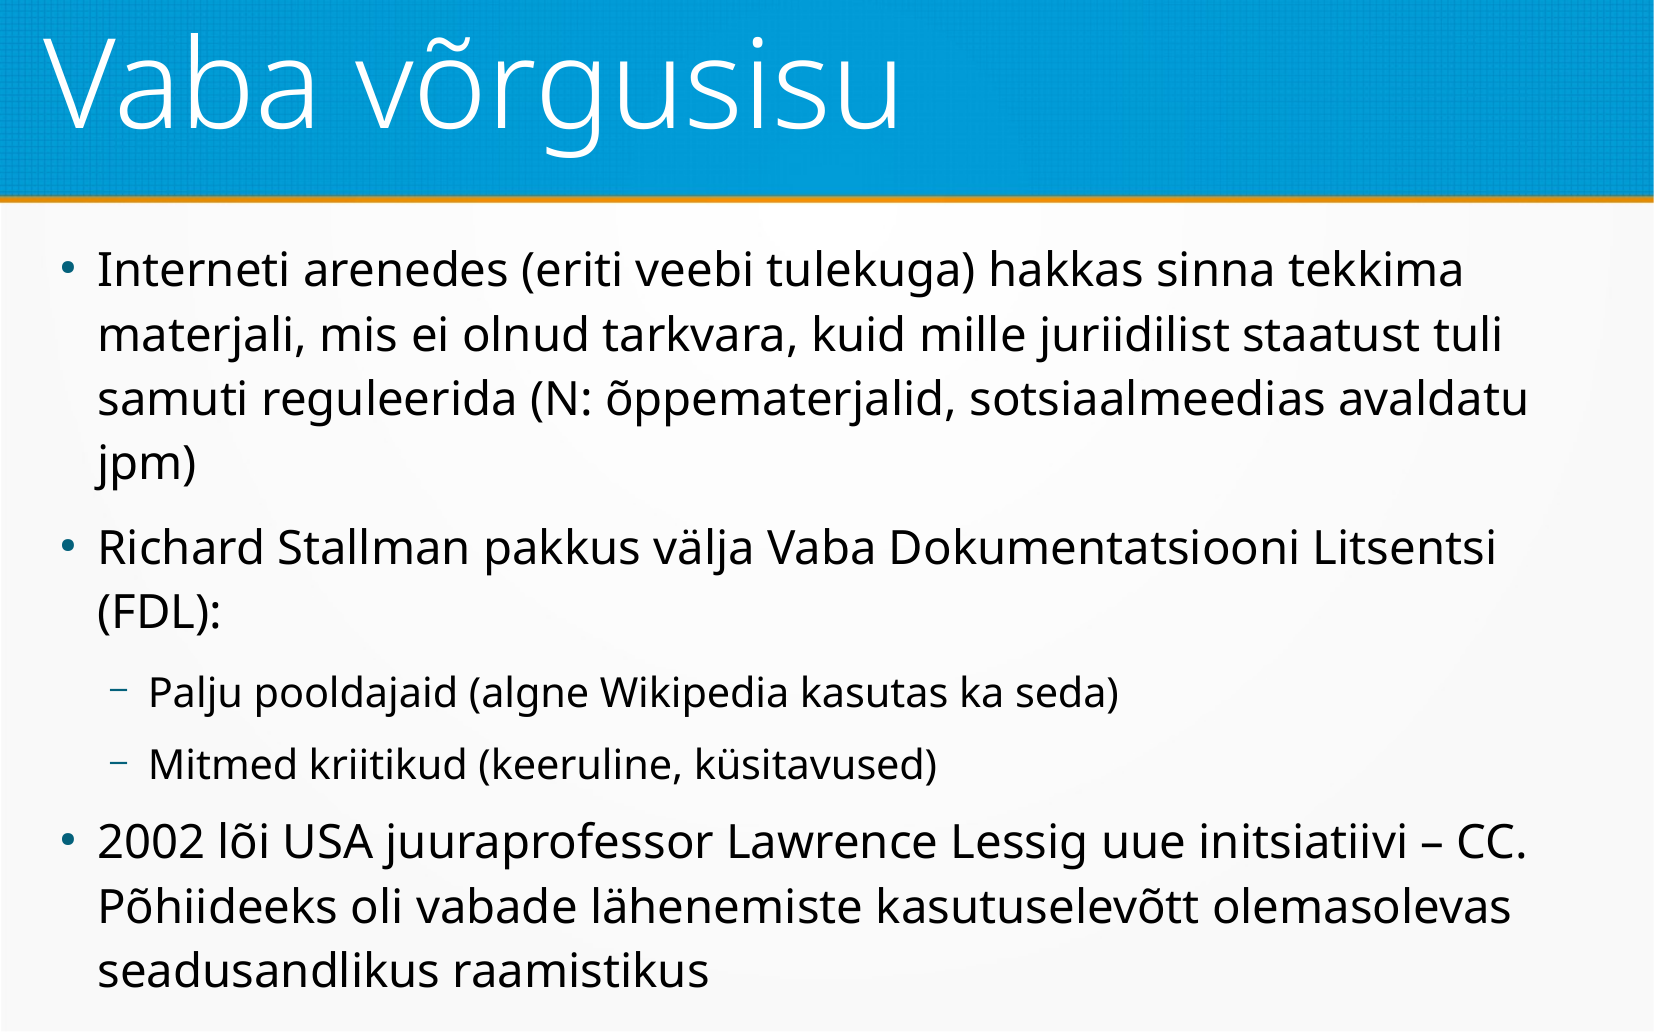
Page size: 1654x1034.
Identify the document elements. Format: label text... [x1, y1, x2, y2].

picture [0, 195, 1654, 1034]
list Interneti arenedes (eriti veebi tulekuga) hakkas sinna tekkima materjali, mis ei olnud tarkvara, kuid mille juriidilist staatust tuli samuti reguleerida (N: õppematerjalid, sotsiaalmeedias avaldatu jpm) Richard Stallman pakkus välja Vaba Dokumentatsiooni Litsentsi (FDL): Palju pooldajaid (algne Wikipedia kasutas ka seda) Mitmed kriitikud (keeruline, küsitavused) 2002 lõi USA juuraprofessor Lawrence Lessig uue initsiatiivi – CC. Põhiideeks oli vabade lähenemiste kasutuselevõtt olemasolevas seadusandlikus raamistikus [47, 236, 1607, 1002]
title Vaba võrgusisu [43, 0, 1619, 166]
